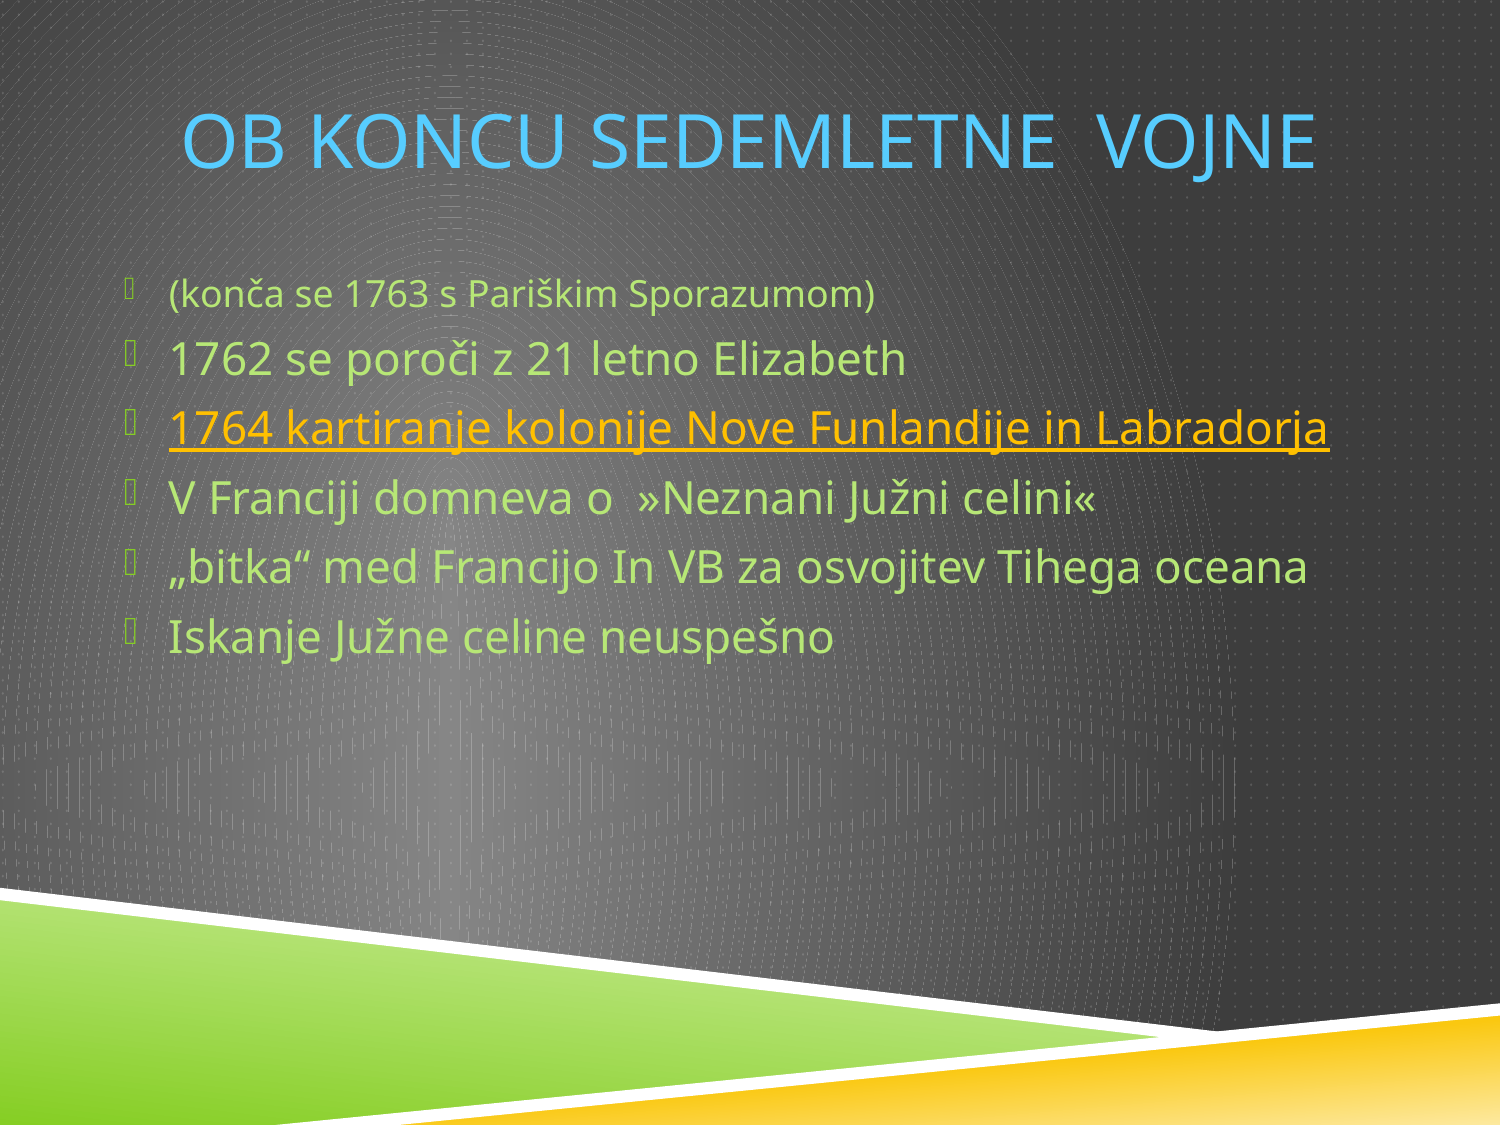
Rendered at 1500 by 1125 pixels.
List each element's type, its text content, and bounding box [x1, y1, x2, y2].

title Ob koncu sedemletne vojne [112, 45, 1388, 233]
list (konča se 1763 s Pariškim Sporazumom) 1762 se poroči z 21 letno Elizabeth 1764 kartiranje kolonije Nove Funlandije in Labradorja V Franciji domneva o »Neznani Južni celini« „bitka“ med Francijo In VB za osvojitev Tihega oceana Iskanje Južne celine neuspešno [112, 262, 1388, 875]
